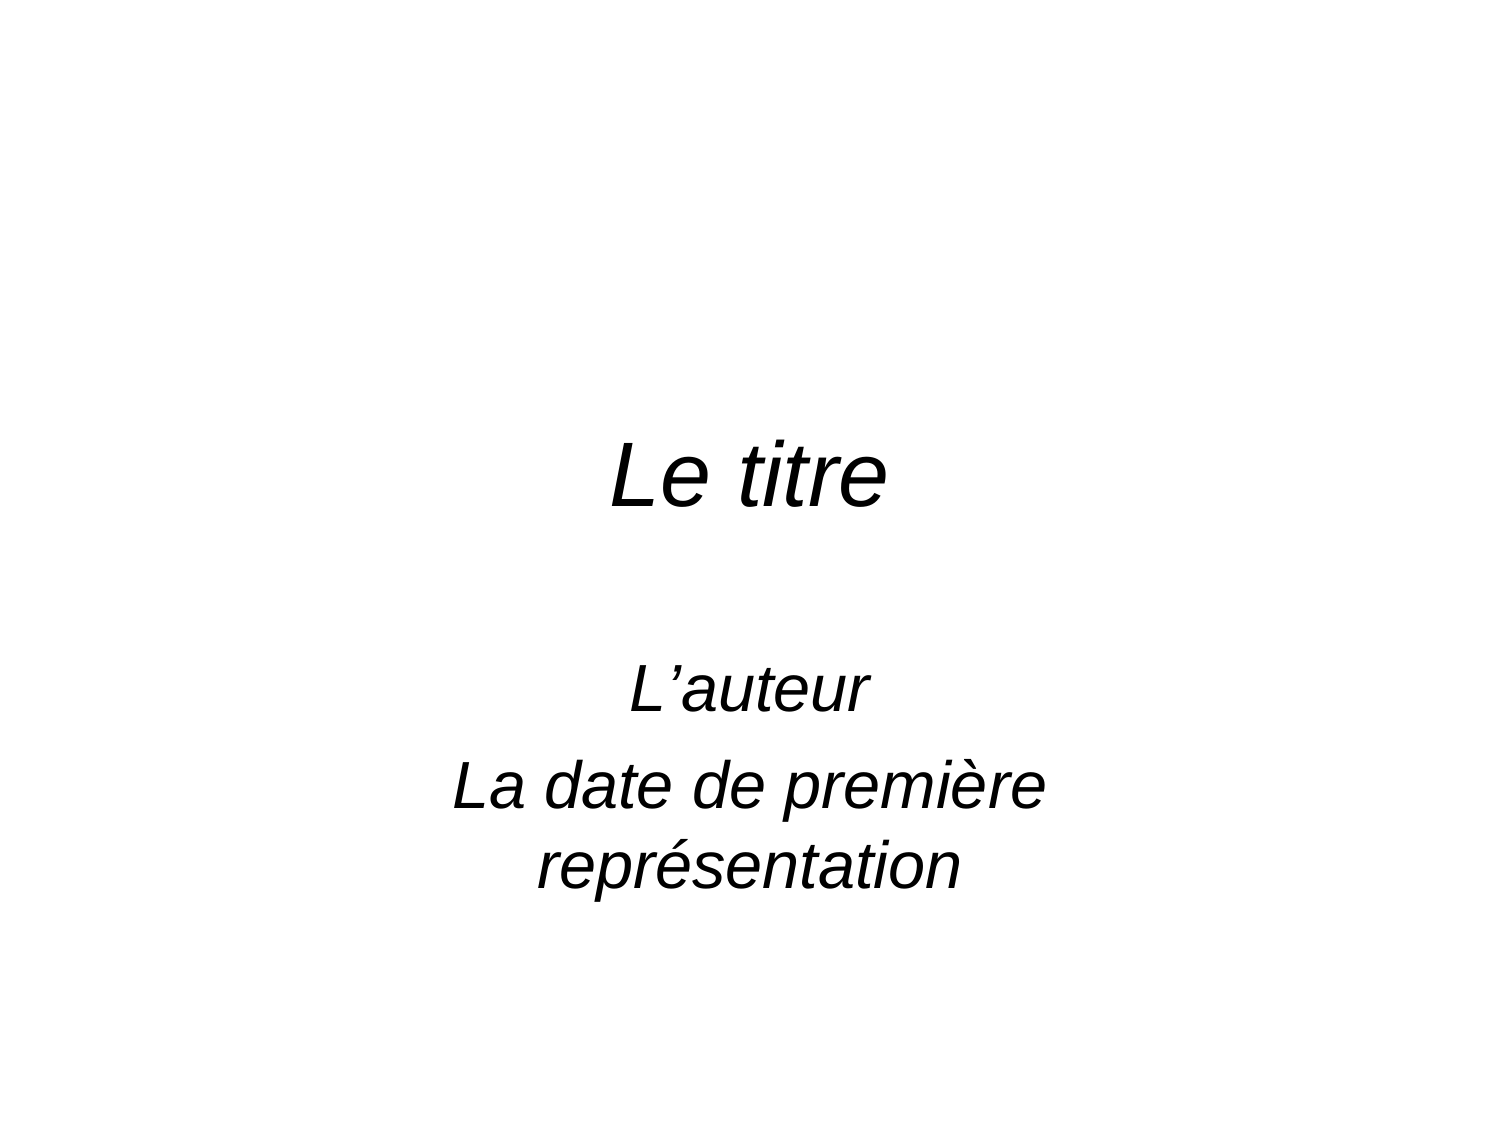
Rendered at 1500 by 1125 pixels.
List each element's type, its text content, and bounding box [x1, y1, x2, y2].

subtitle L’auteur La date de première représentation [225, 637, 1276, 925]
title Le titre [112, 349, 1388, 591]
